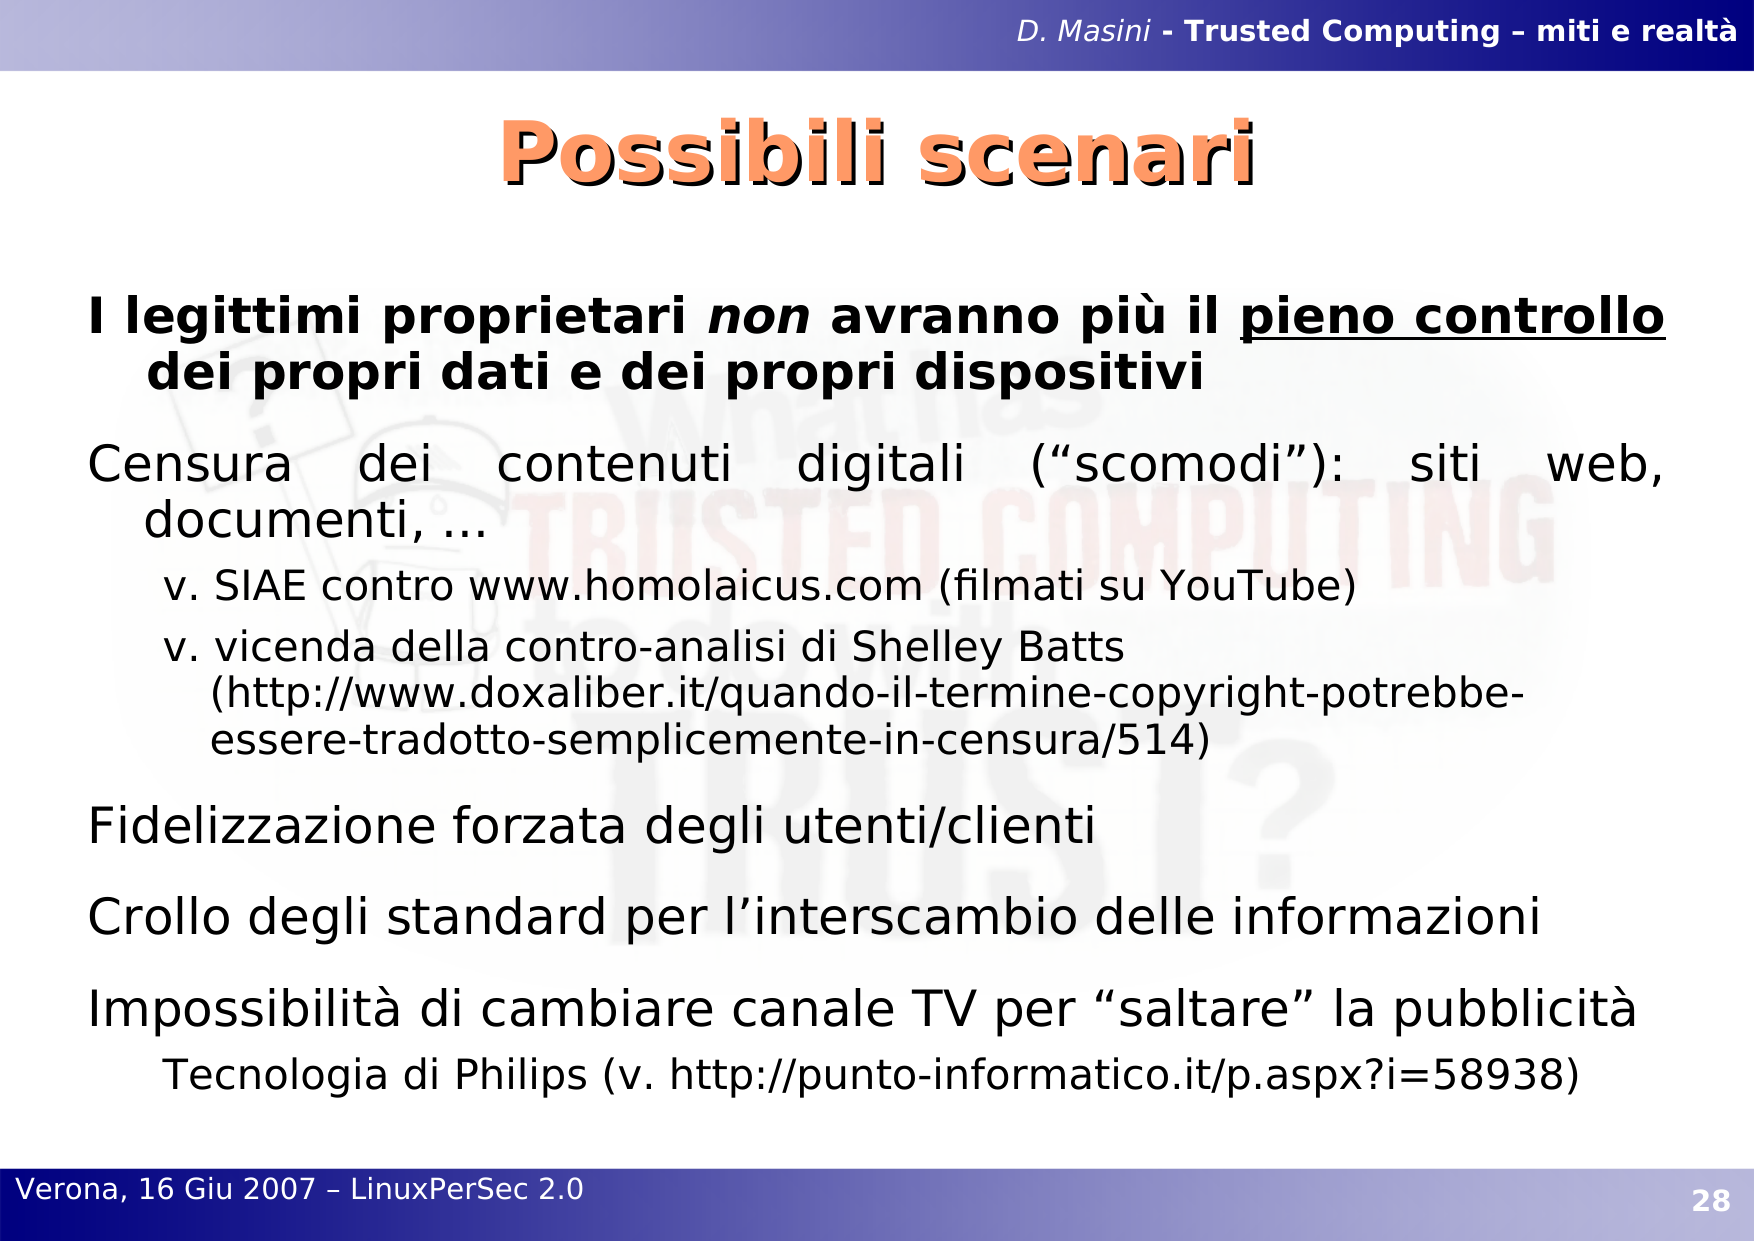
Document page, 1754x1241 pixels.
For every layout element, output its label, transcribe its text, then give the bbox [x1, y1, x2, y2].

title Possibili scenari [87, 49, 1667, 257]
picture [0, 0, 1754, 1241]
list I legittimi proprietari non avranno più il pieno controllo dei propri dati e dei propri dispositivi Censura dei contenuti digitali (“scomodi”): siti web, documenti, ... v. SIAE contro www.homolaicus.com (filmati su YouTube) v. vicenda della contro-analisi di Shelley Batts (http://www.doxaliber.it/quando-il-termine-copyright-potrebbe-essere-tradotto-semplicemente-in-censura/514) Fidelizzazione forzata degli utenti/clienti Crollo degli standard per l’interscambio delle informazioni Impossibilità di cambiare canale TV per “saltare” la pubblicità Tecnologia di Philips (v. http://punto-informatico.it/p.aspx?i=58938) [87, 289, 1667, 1108]
